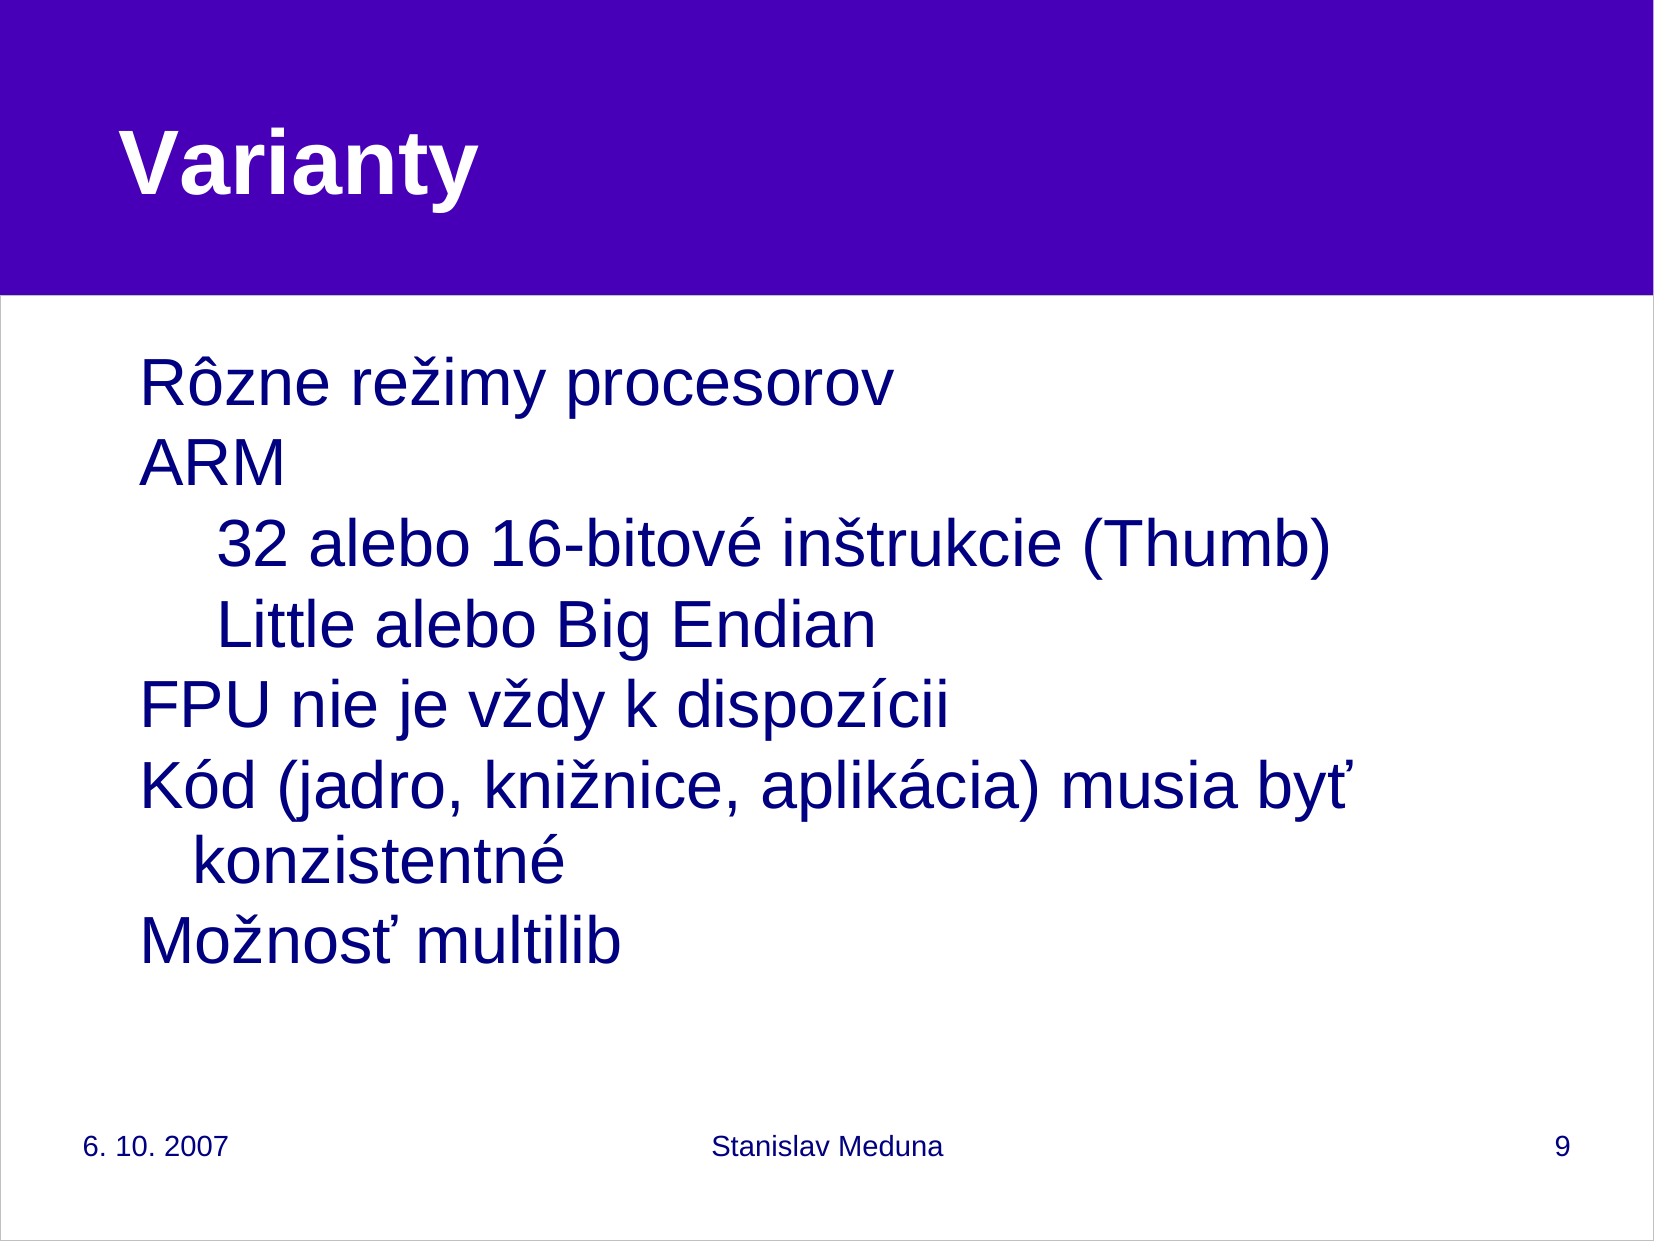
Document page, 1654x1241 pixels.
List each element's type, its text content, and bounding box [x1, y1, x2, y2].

title Varianty [118, 66, 1595, 259]
list Rôzne režimy procesorov ARM 32 alebo 16-bitové inštrukcie (Thumb) Little alebo Big Endian FPU nie je vždy k dispozícii Kód (jadro, knižnice, aplikácia) musia byť konzistentné Možnosť multilib [121, 344, 1534, 1112]
